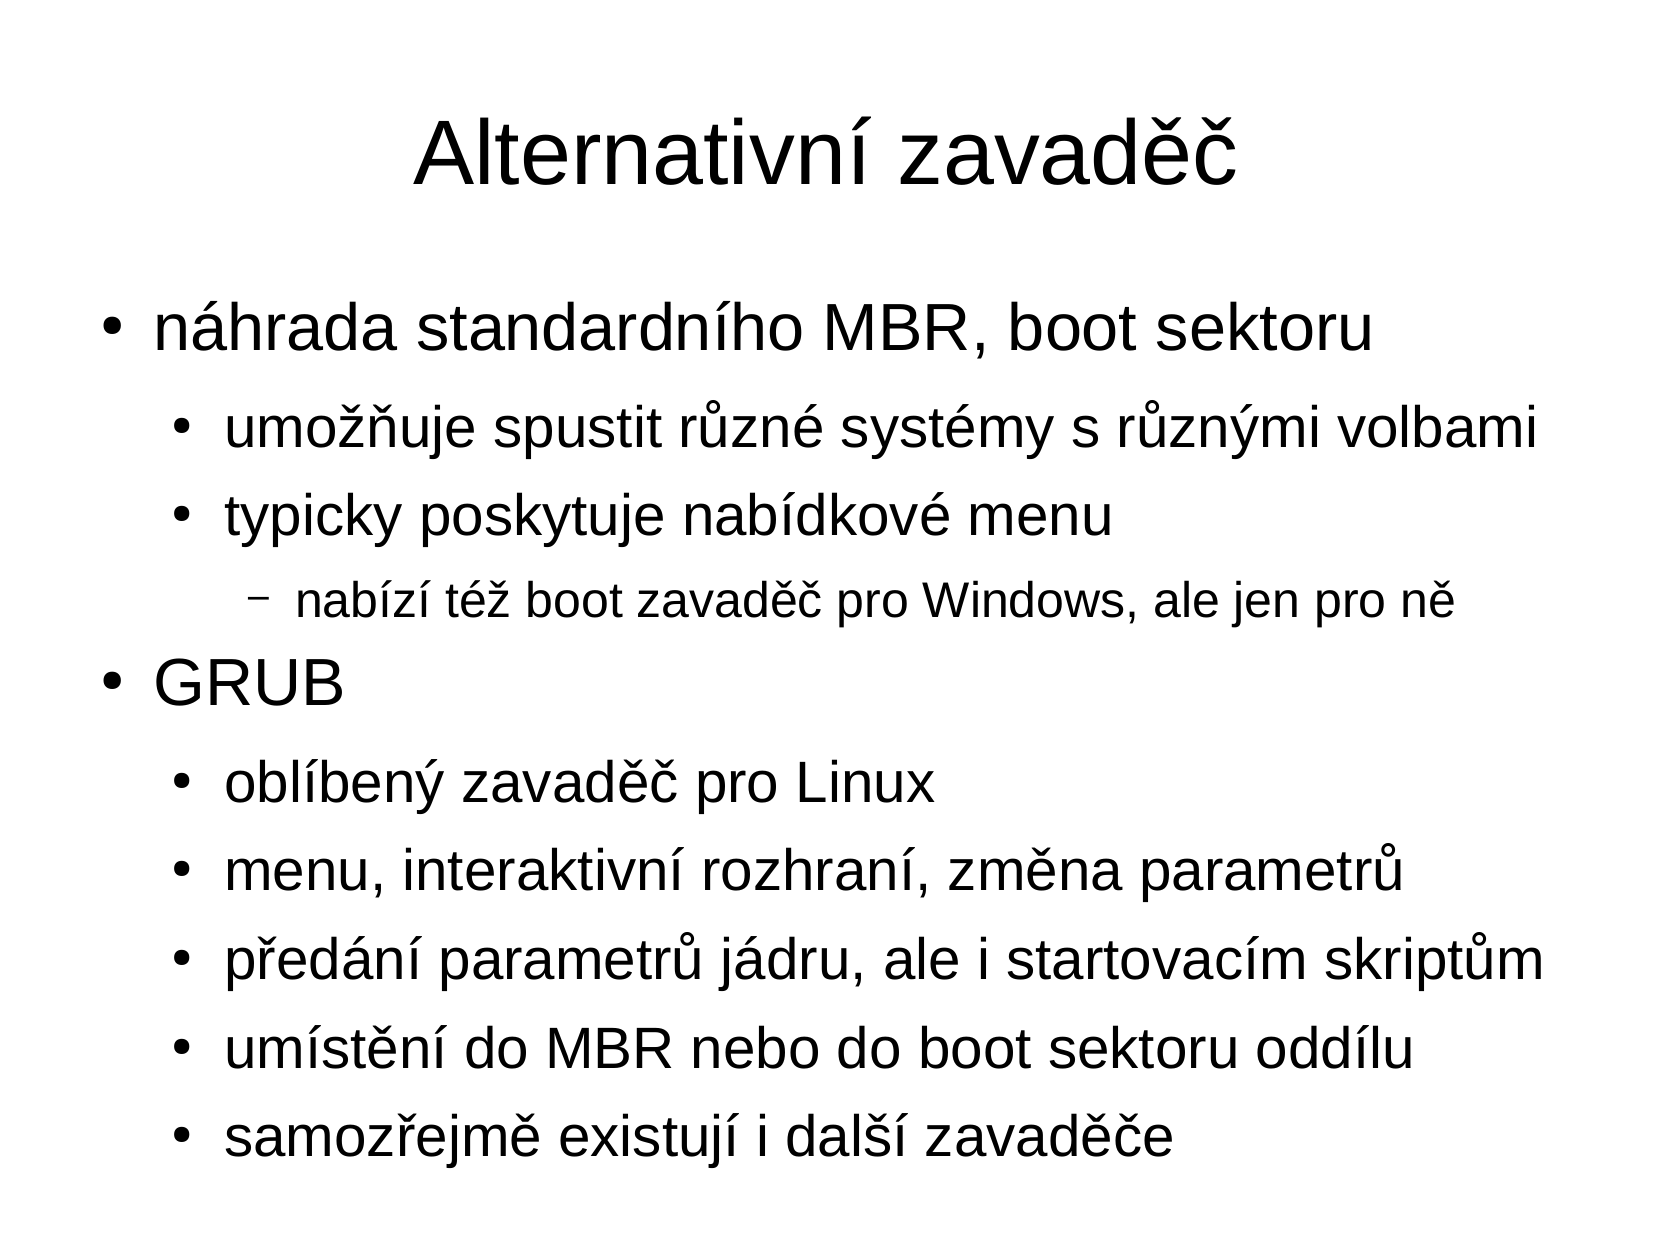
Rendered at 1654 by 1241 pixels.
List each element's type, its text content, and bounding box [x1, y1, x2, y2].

title Alternativní zavaděč [82, 49, 1571, 257]
list náhrada standardního MBR, boot sektoru umožňuje spustit různé systémy s různými volbami typicky poskytuje nabídkové menu nabízí též boot zavaděč pro Windows, ale jen pro ně GRUB oblíbený zavaděč pro Linux menu, interaktivní rozhraní, změna parametrů předání parametrů jádru, ale i startovacím skriptům umístění do MBR nebo do boot sektoru oddílu samozřejmě existují i další zavaděče [82, 290, 1571, 1170]
